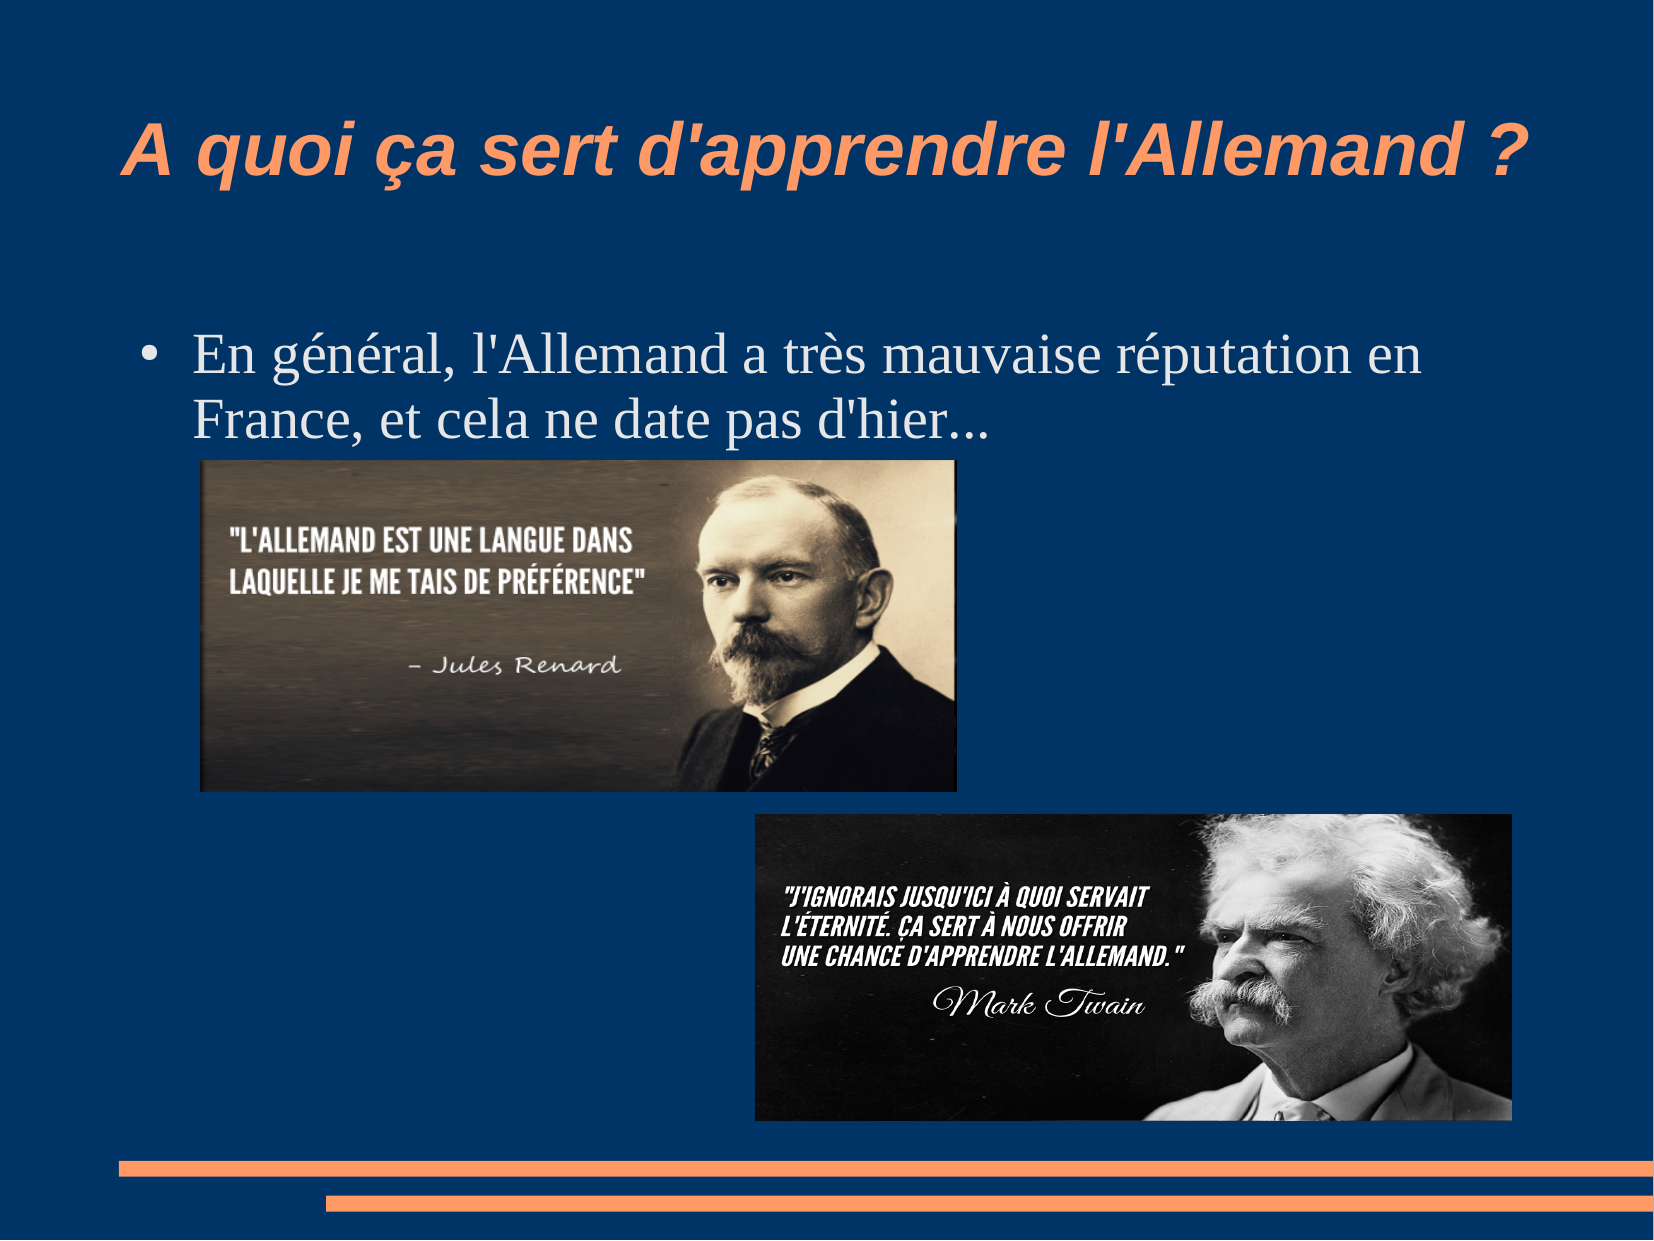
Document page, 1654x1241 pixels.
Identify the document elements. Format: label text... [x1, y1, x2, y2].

picture [755, 814, 1512, 1121]
title A quoi ça sert d'apprendre l'Allemand ? [121, 46, 1534, 254]
picture [200, 460, 957, 792]
list En général, l'Allemand a très mauvaise réputation en France, et cela ne date pas d'hier... [121, 322, 1561, 1132]
